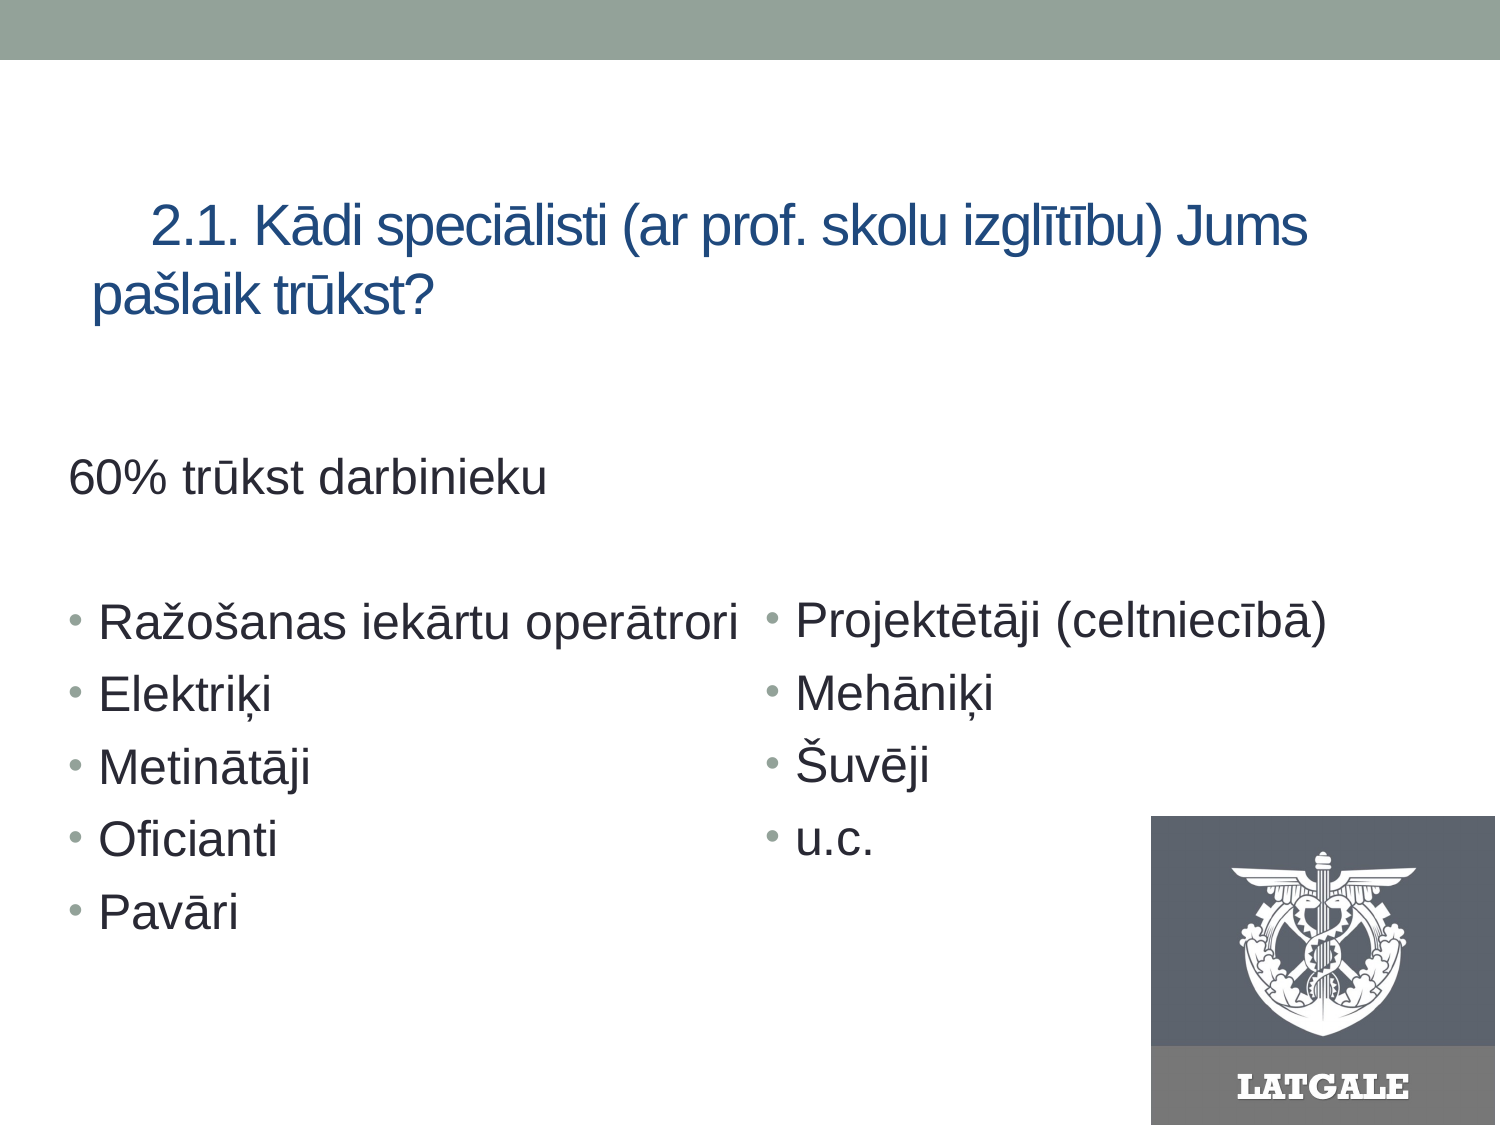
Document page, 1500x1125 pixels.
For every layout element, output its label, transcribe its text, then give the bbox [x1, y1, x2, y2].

text_box Projektētāji (celtniecībā) Mehāniķi Šuvēji u.c. [750, 435, 1500, 967]
list 60% trūkst darbinieku Ražošanas iekārtu operātrori Elektriķi Metinātāji Oficianti Pavāri [53, 436, 1151, 969]
title 2.1. Kādi speciālisti (ar prof. skolu izglītību) Jums pašlaik trūkst? [76, 54, 1427, 436]
picture [1151, 967, 1495, 1125]
